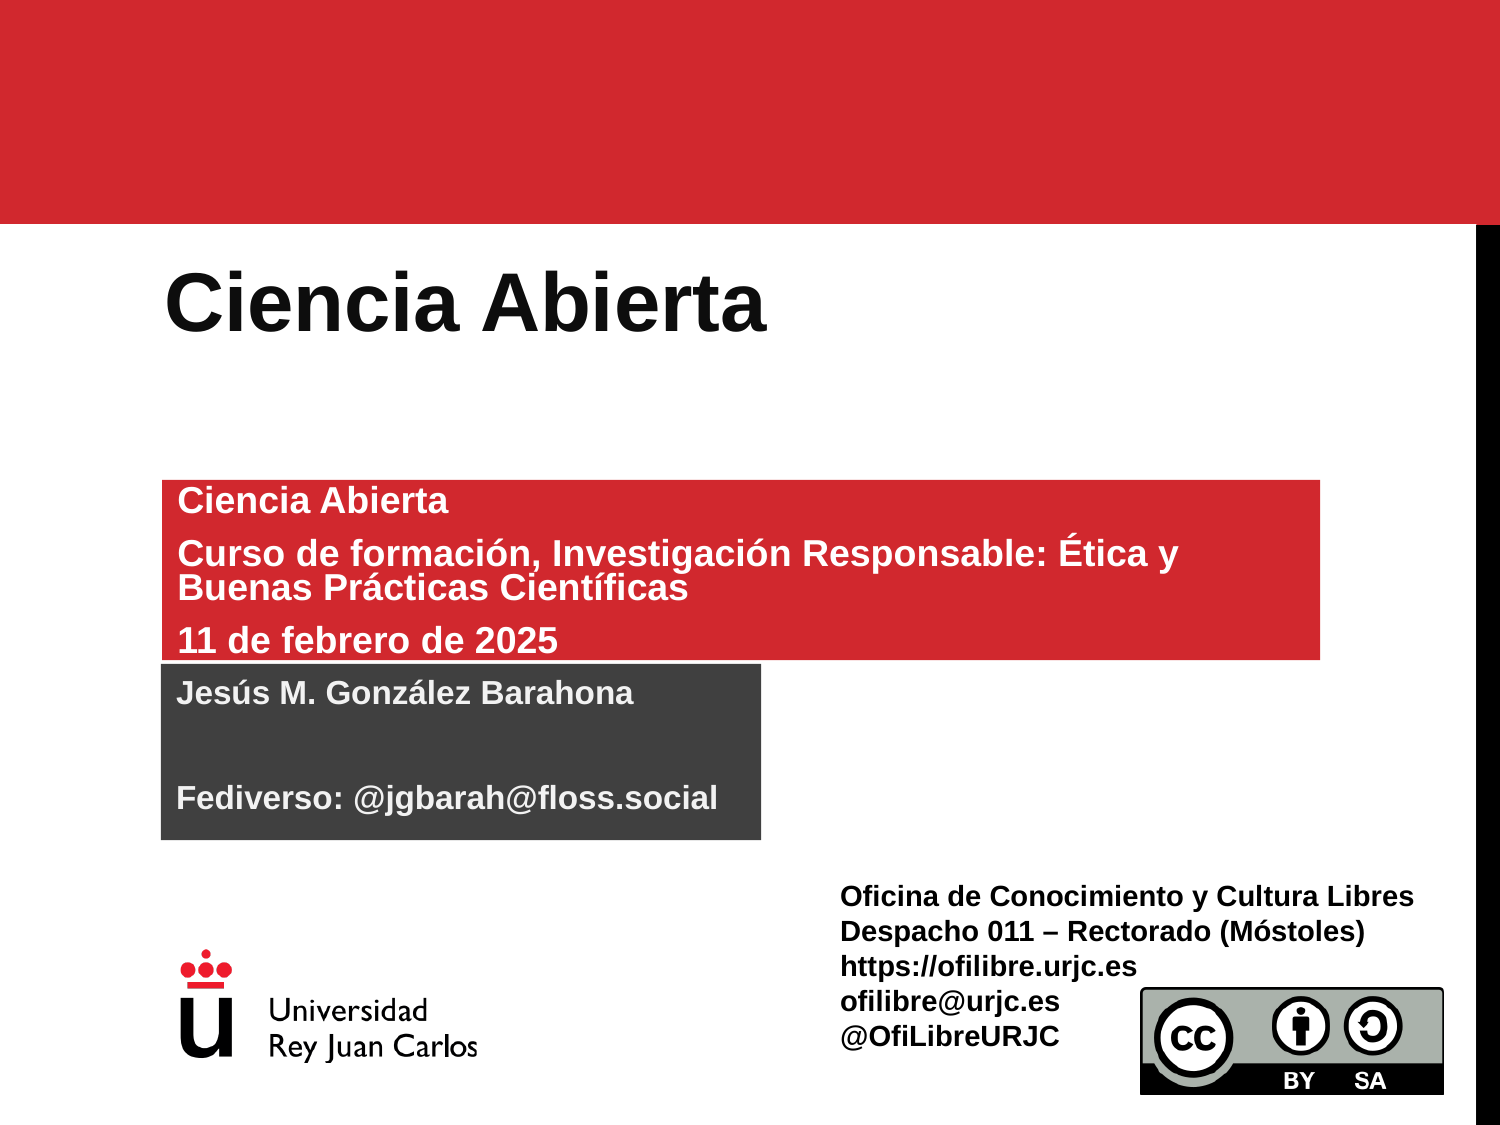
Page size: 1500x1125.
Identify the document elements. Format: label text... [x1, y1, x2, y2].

picture [1140, 987, 1444, 1096]
text_box Oficina de Conocimiento y Cultura Libres Despacho 011 – Rectorado (Móstoles) https://ofilibre.urjc.es ofilibre@urjc.es @OfiLibreURJC [825, 870, 1446, 1065]
text_box [0, 0, 1500, 224]
text_box Jesús M. González Barahona Fediverso: @jgbarah@floss.social [160, 663, 762, 841]
text_box Ciencia Abierta [149, 254, 1411, 436]
text_box Ciencia Abierta Curso de formación, Investigación Responsable: Ética y Buenas Prácticas Científicas 11 de febrero de 2025 [162, 479, 1321, 661]
picture [180, 949, 477, 1063]
